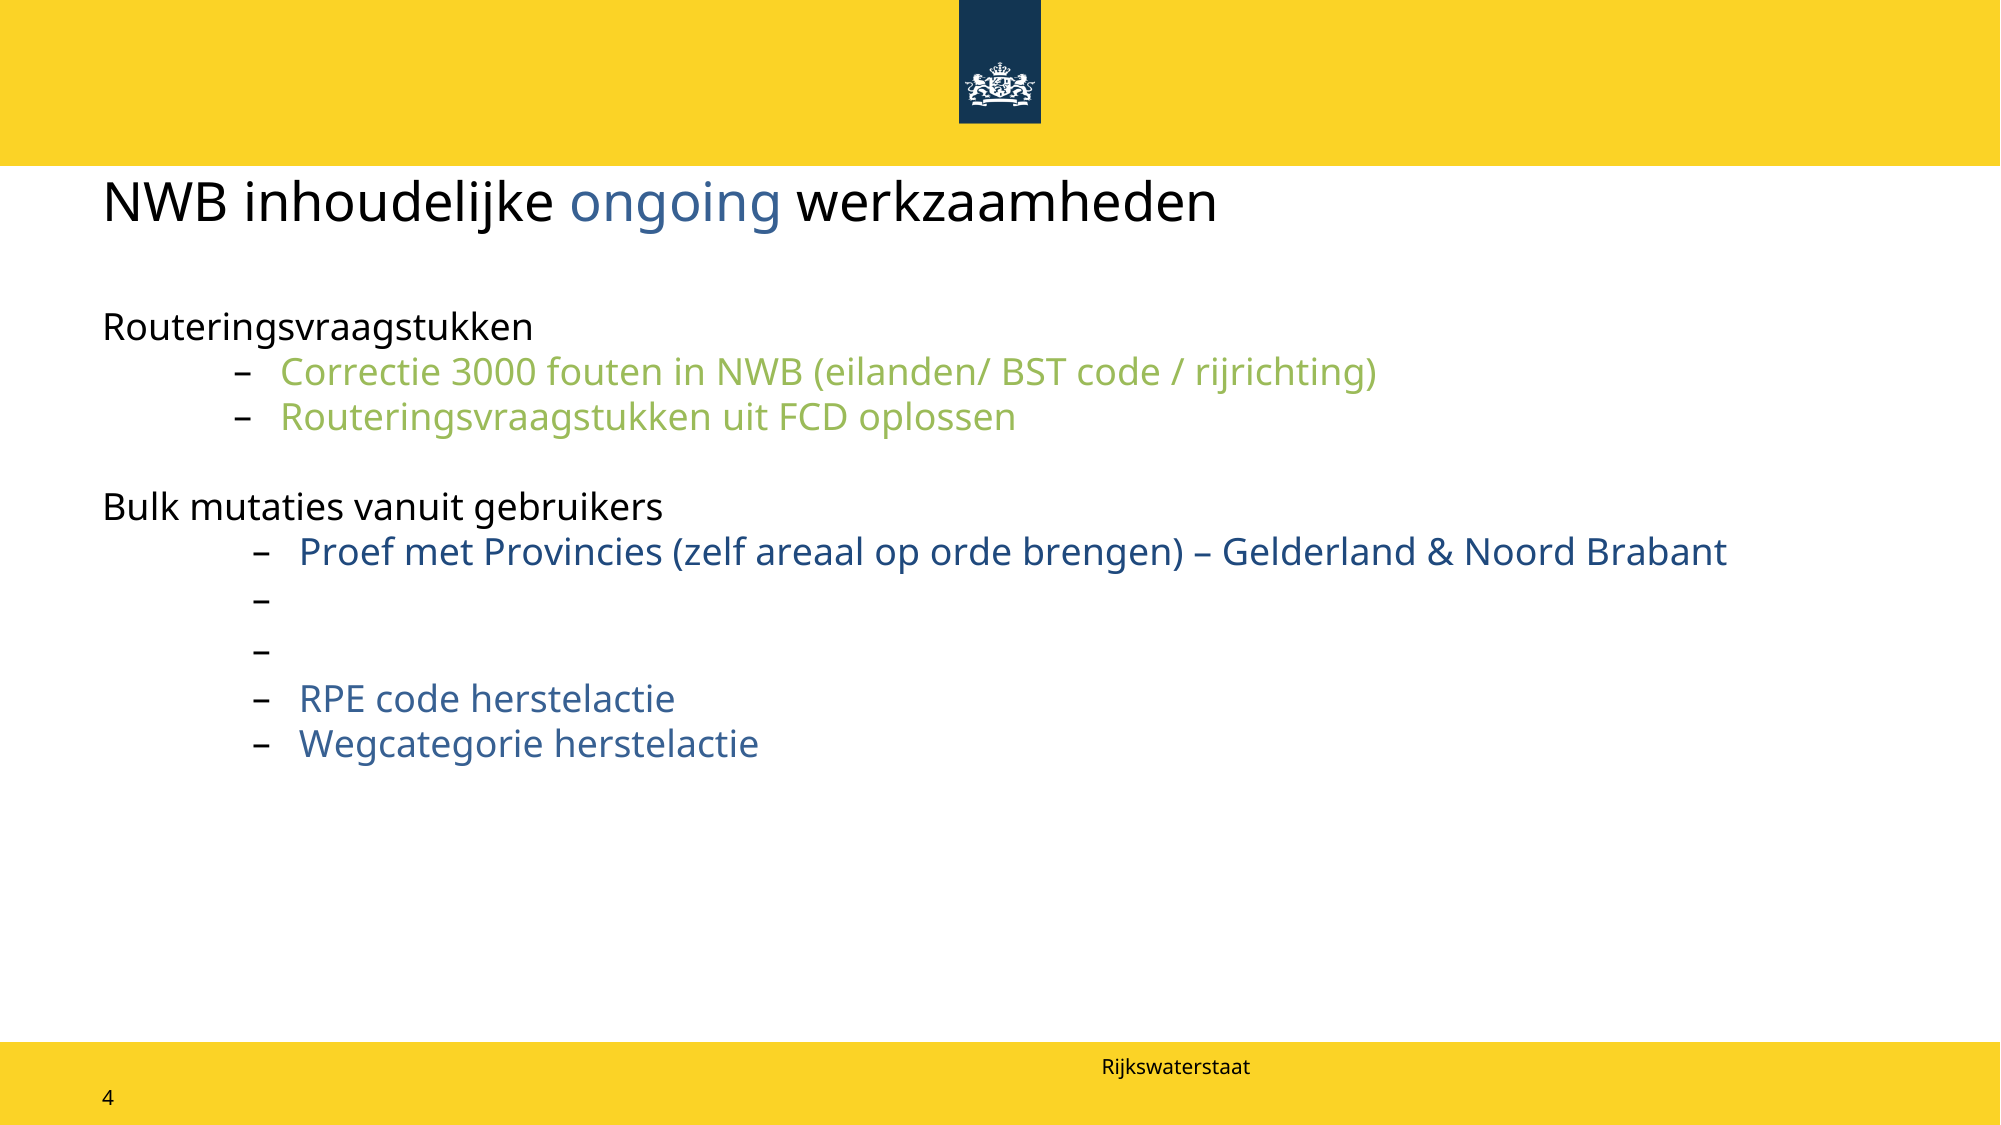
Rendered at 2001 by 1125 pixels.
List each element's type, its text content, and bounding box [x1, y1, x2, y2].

title NWB inhoudelijke ongoing werkzaamheden [102, 162, 1940, 244]
text_box 4 [102, 1084, 519, 1105]
list Routeringsvraagstukken Correctie 3000 fouten in NWB (eilanden/ BST code / rijrichting) Routeringsvraagstukken uit FCD oplossen Bulk mutaties vanuit gebruikers Proef met Provincies (zelf areaal op orde brengen) – Gelderland & Noord Brabant RPE code herstelactie Wegcategorie herstelactie [102, 302, 1940, 1019]
